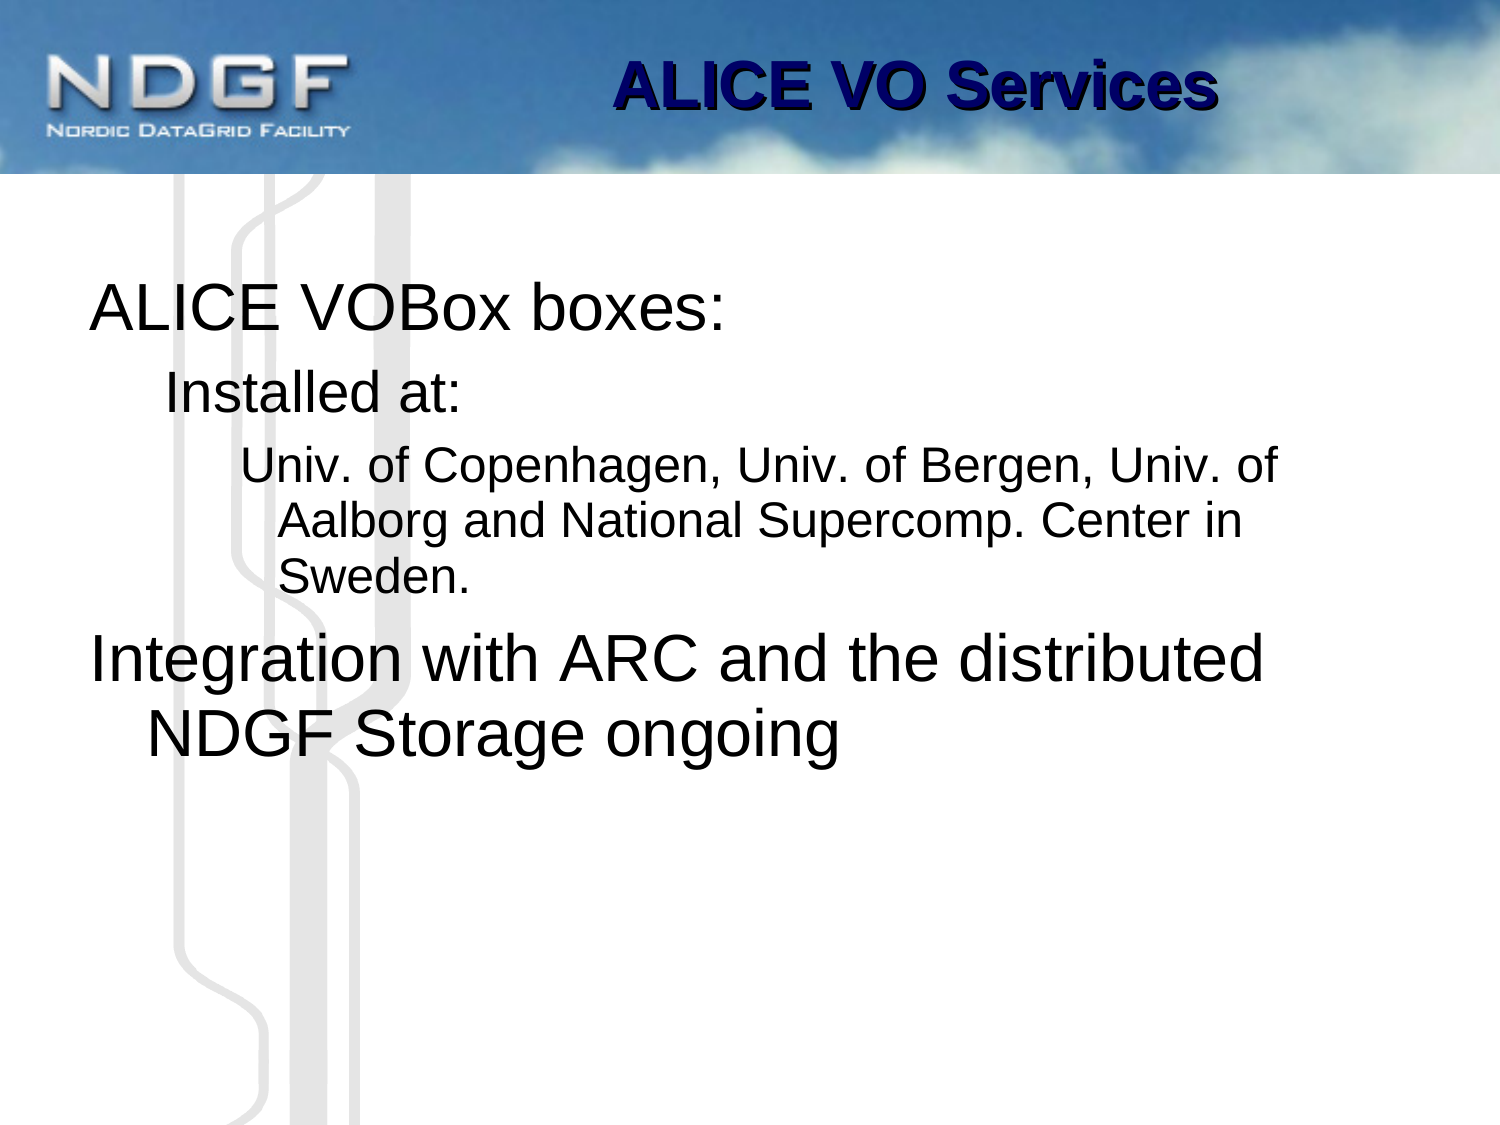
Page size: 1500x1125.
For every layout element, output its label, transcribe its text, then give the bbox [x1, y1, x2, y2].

list ALICE VOBox boxes: Installed at: Univ. of Copenhagen, Univ. of Bergen, Univ. of Aalborg and National Supercomp. Center in Sweden. Integration with ARC and the distributed NDGF Storage ongoing [75, 262, 1426, 1006]
picture [0, 0, 1500, 1125]
title ALICE VO Services [372, 19, 1459, 149]
